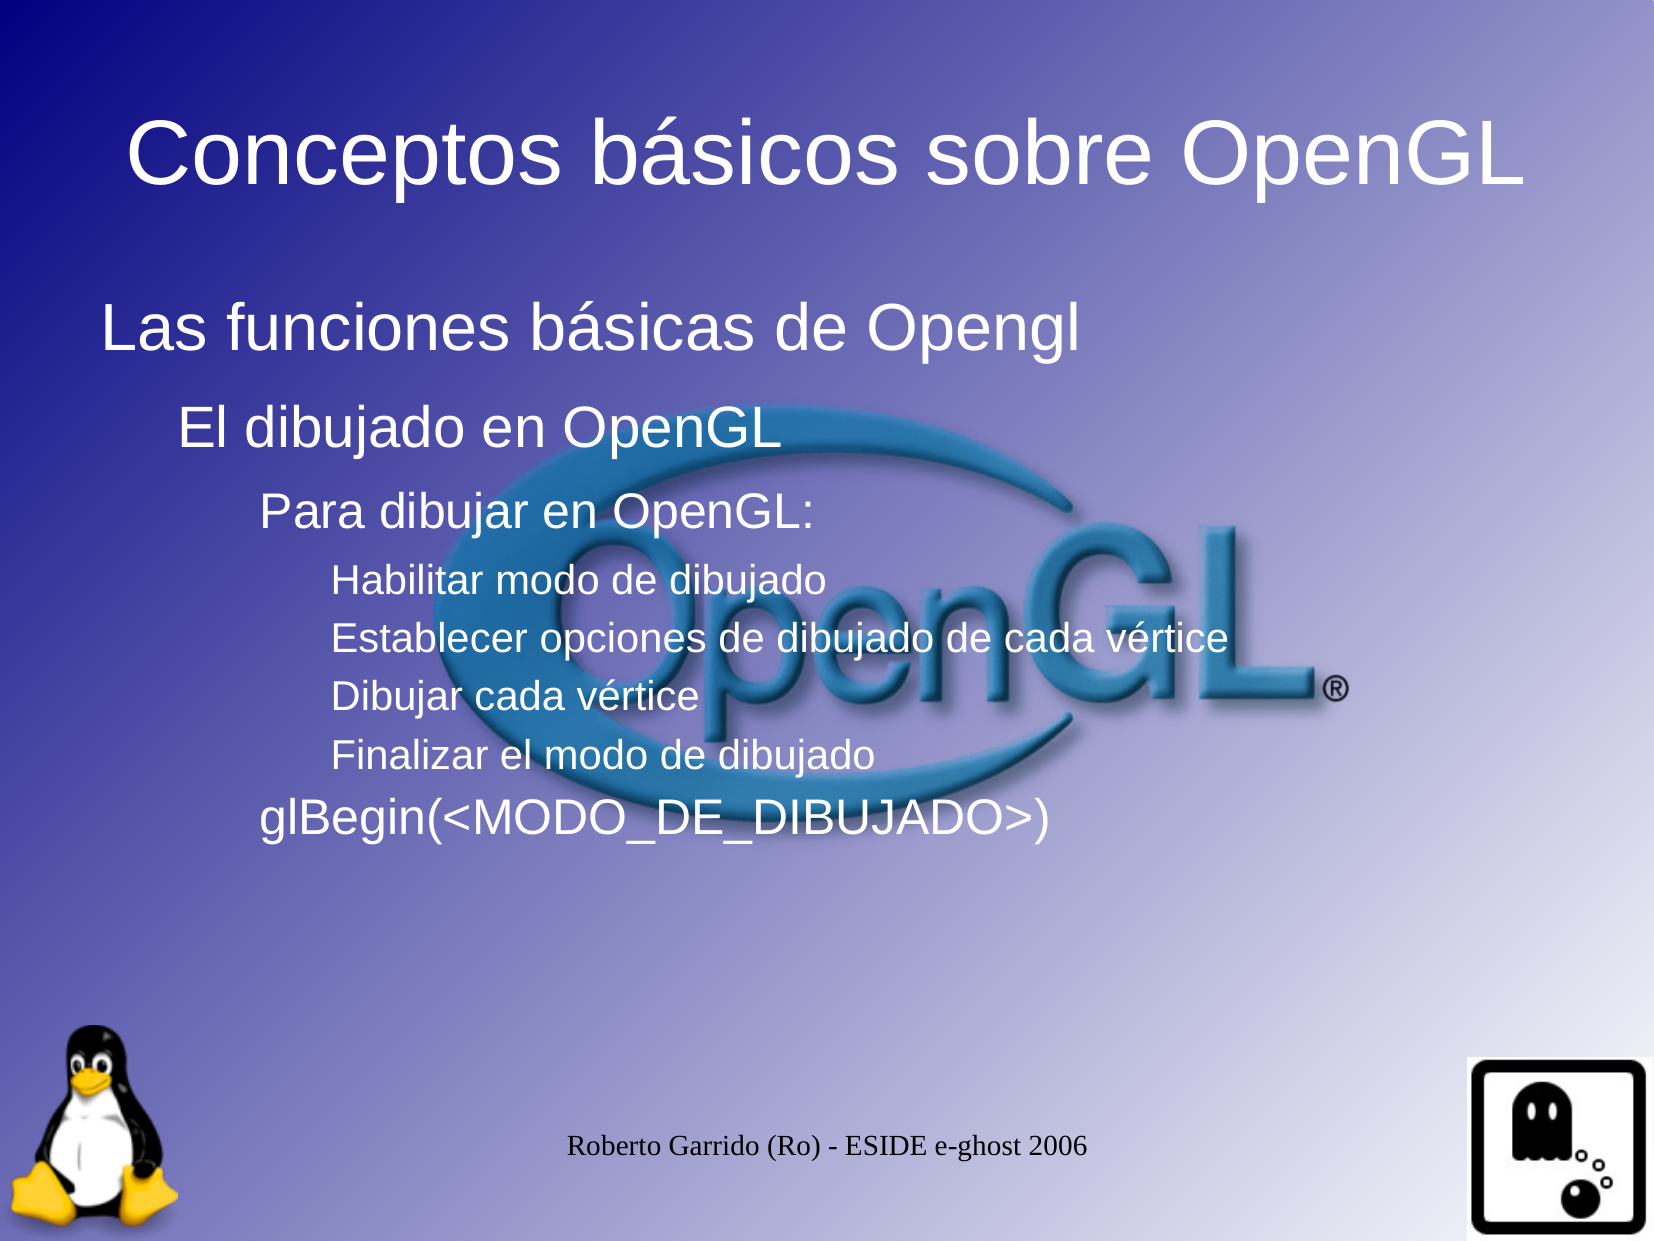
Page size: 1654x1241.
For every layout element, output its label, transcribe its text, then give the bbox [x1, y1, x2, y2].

title Conceptos básicos sobre OpenGL [82, 49, 1571, 257]
picture [1467, 1057, 1654, 1241]
list Las funciones básicas de Opengl El dibujado en OpenGL Para dibujar en OpenGL: Habilitar modo de dibujado Establecer opciones de dibujado de cada vértice Dibujar cada vértice Finalizar el modo de dibujado glBegin(<MODO_DE_DIBUJADO>) [82, 290, 1571, 1109]
picture [0, 1025, 178, 1241]
